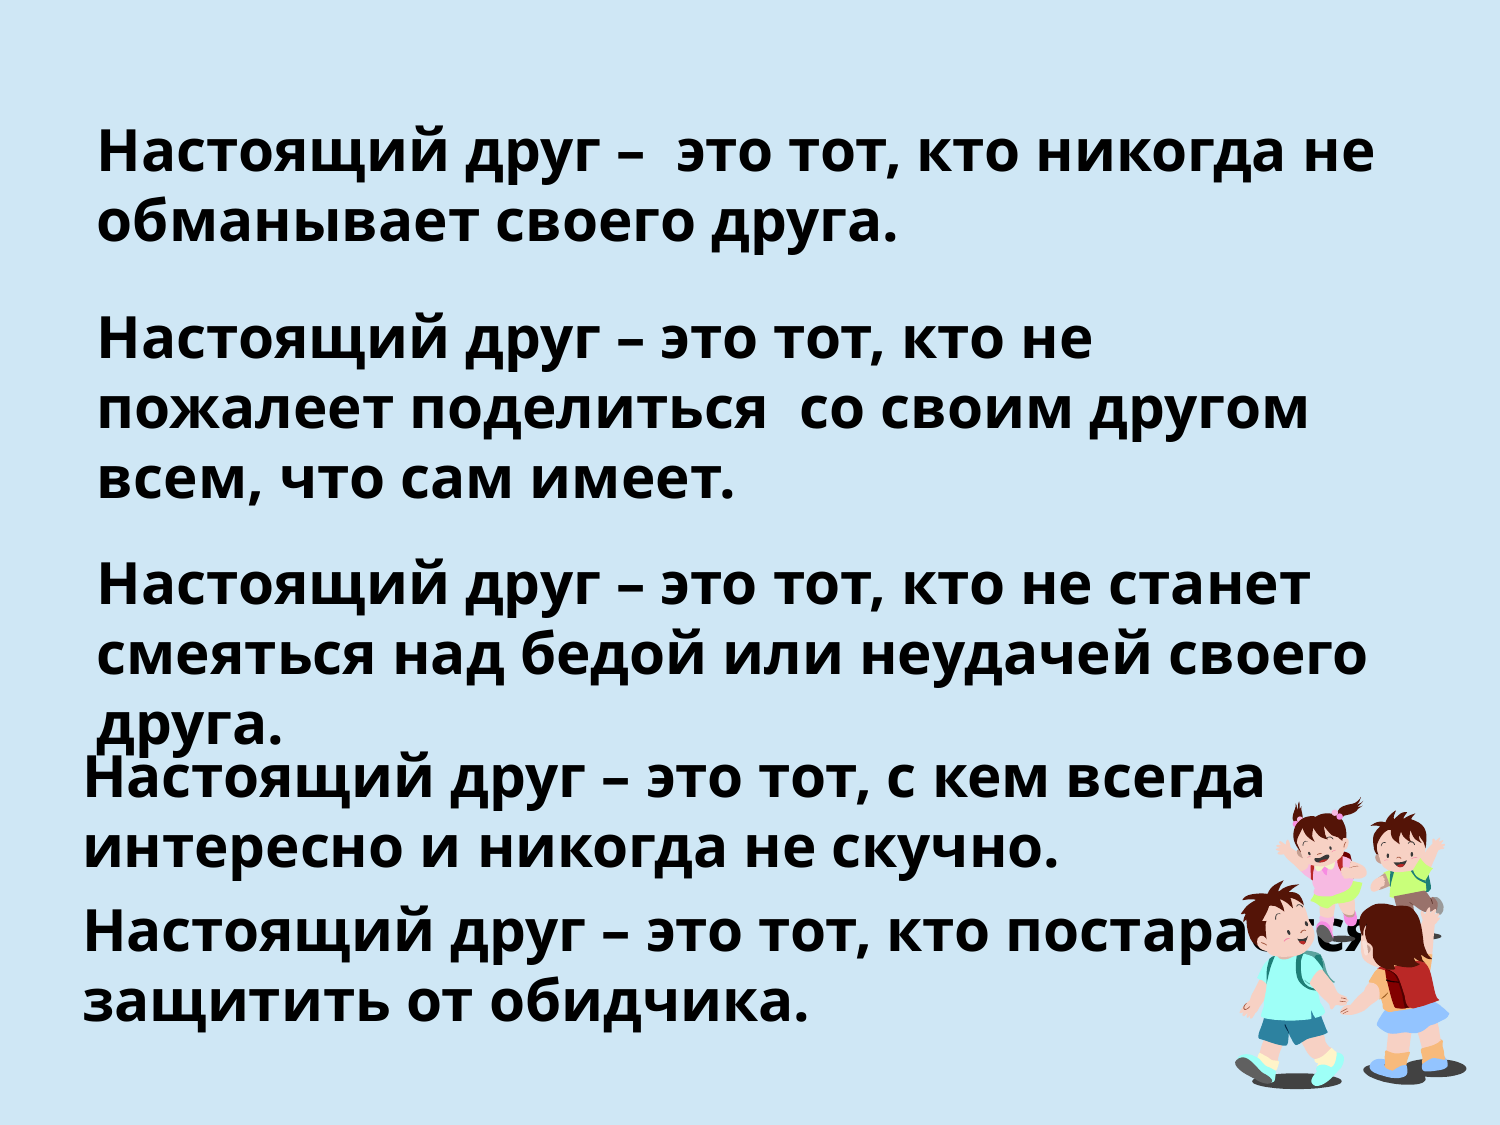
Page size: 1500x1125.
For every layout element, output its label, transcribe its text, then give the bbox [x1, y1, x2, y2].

text_box Настоящий друг – это тот, кто никогда не обманывает своего друга. [82, 105, 1442, 261]
list Настоящий друг – это тот, кто постарается защитить от обидчика. [67, 888, 1230, 1043]
text_box Настоящий друг – это тот, с кем всегда интересно и никогда не скучно. [67, 732, 1427, 888]
picture [1230, 796, 1467, 1090]
text_box Настоящий друг – это тот, кто не пожалеет поделиться со своим другом всем, что сам имеет. [82, 292, 1395, 518]
text_box Настоящий друг – это тот, кто не станет смеяться над бедой или неудачей своего друга. [81, 539, 1430, 764]
